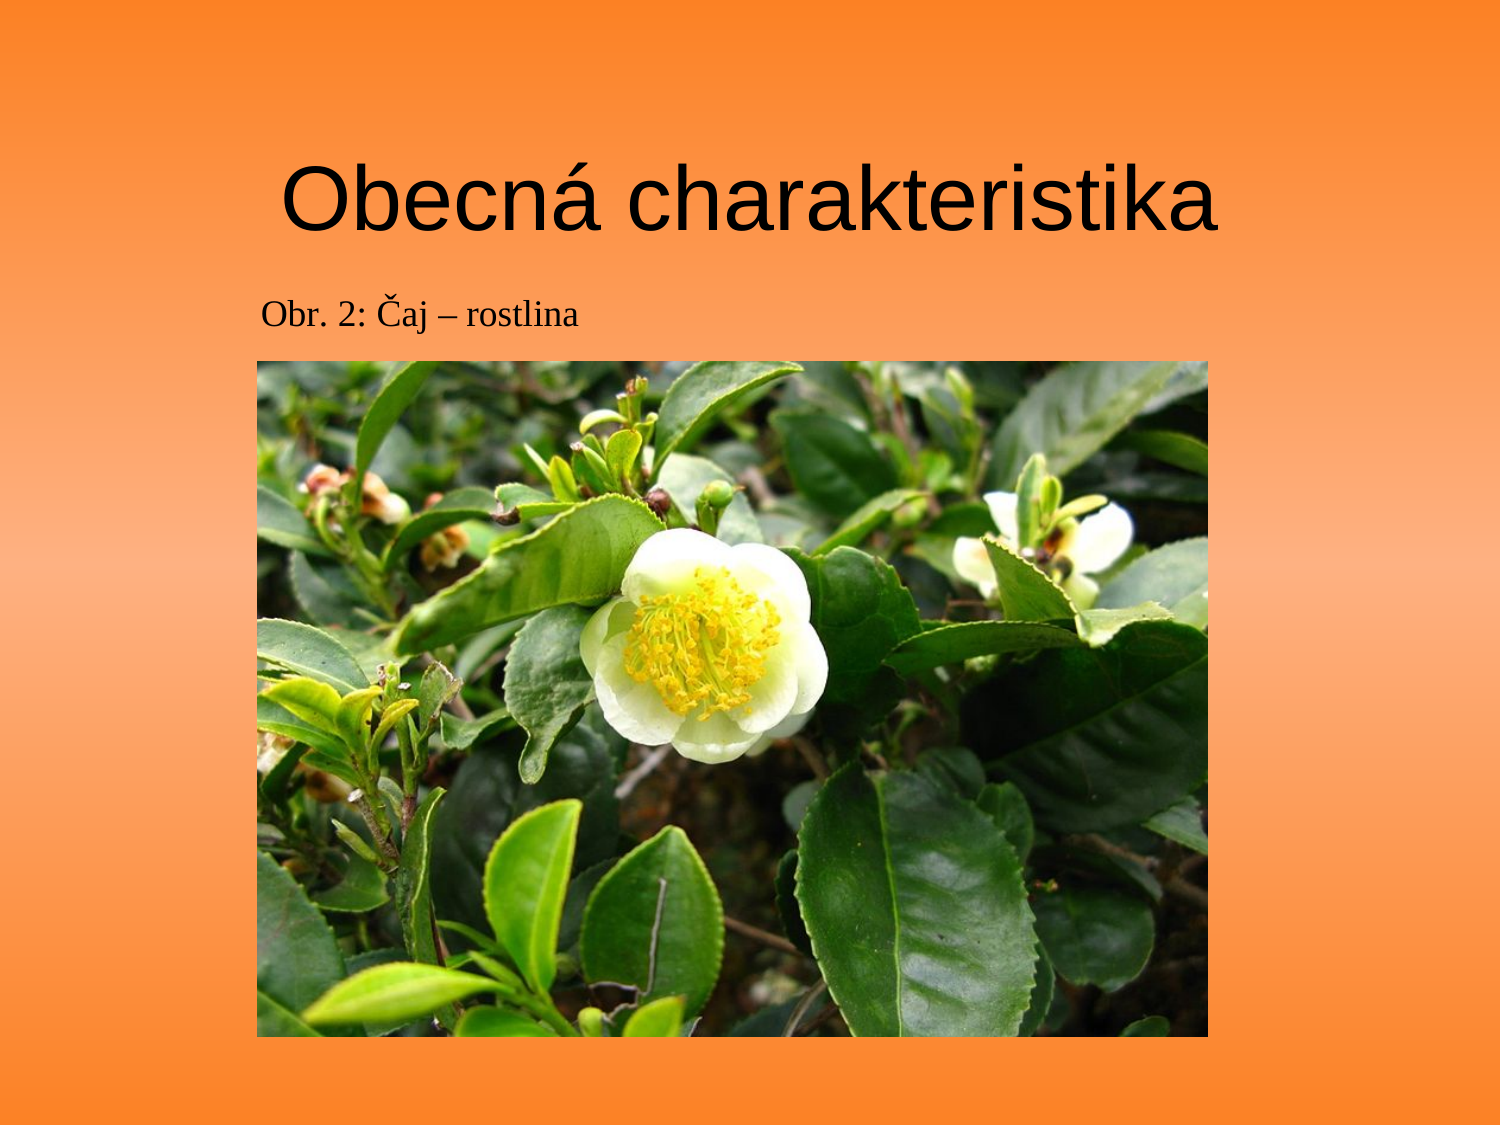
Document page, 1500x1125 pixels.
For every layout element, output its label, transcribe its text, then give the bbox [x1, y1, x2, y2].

title Obecná charakteristika [112, 99, 1388, 288]
text_box [257, 361, 1208, 1037]
text_box Obr. 2: Čaj – rostlina [246, 281, 798, 342]
